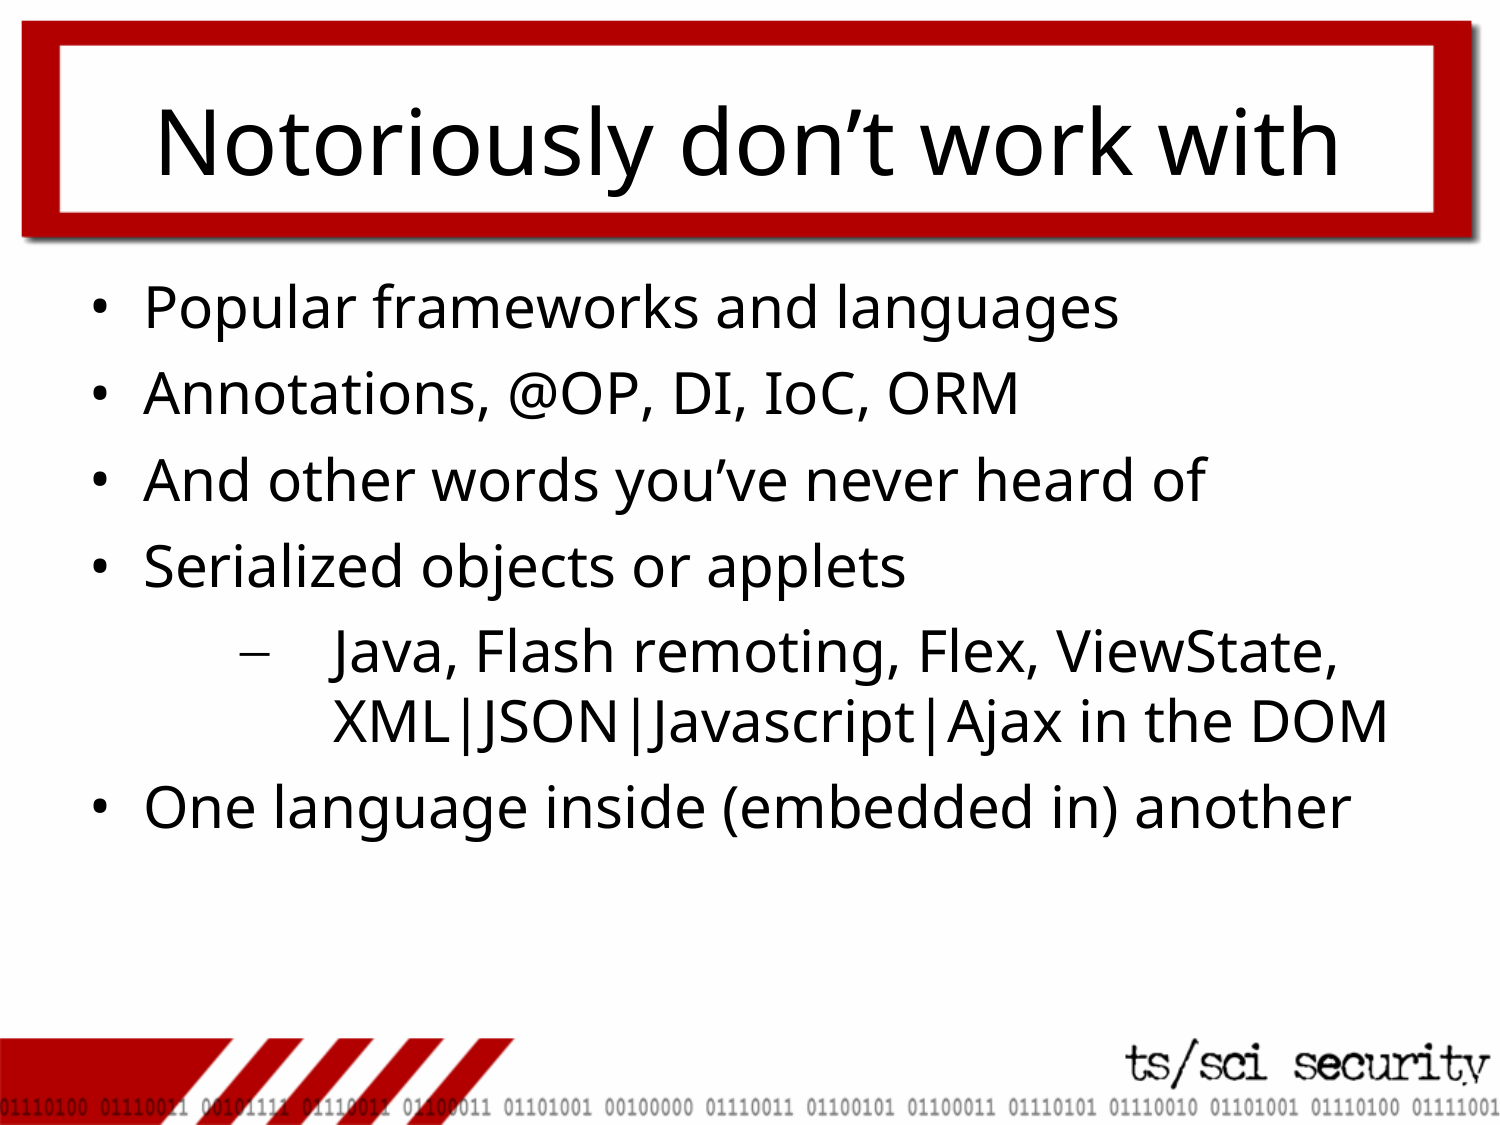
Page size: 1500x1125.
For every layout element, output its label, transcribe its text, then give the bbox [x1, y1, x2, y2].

picture [0, 0, 1500, 1125]
list Popular frameworks and languages Annotations, @OP, DI, IoC, ORM And other words you’ve never heard of Serialized objects or applets Java, Flash remoting, Flex, ViewState, XML|JSON|Javascript|Ajax in the DOM One language inside (embedded in) another [75, 262, 1423, 1003]
title Notoriously don’t work with [75, 21, 1423, 257]
